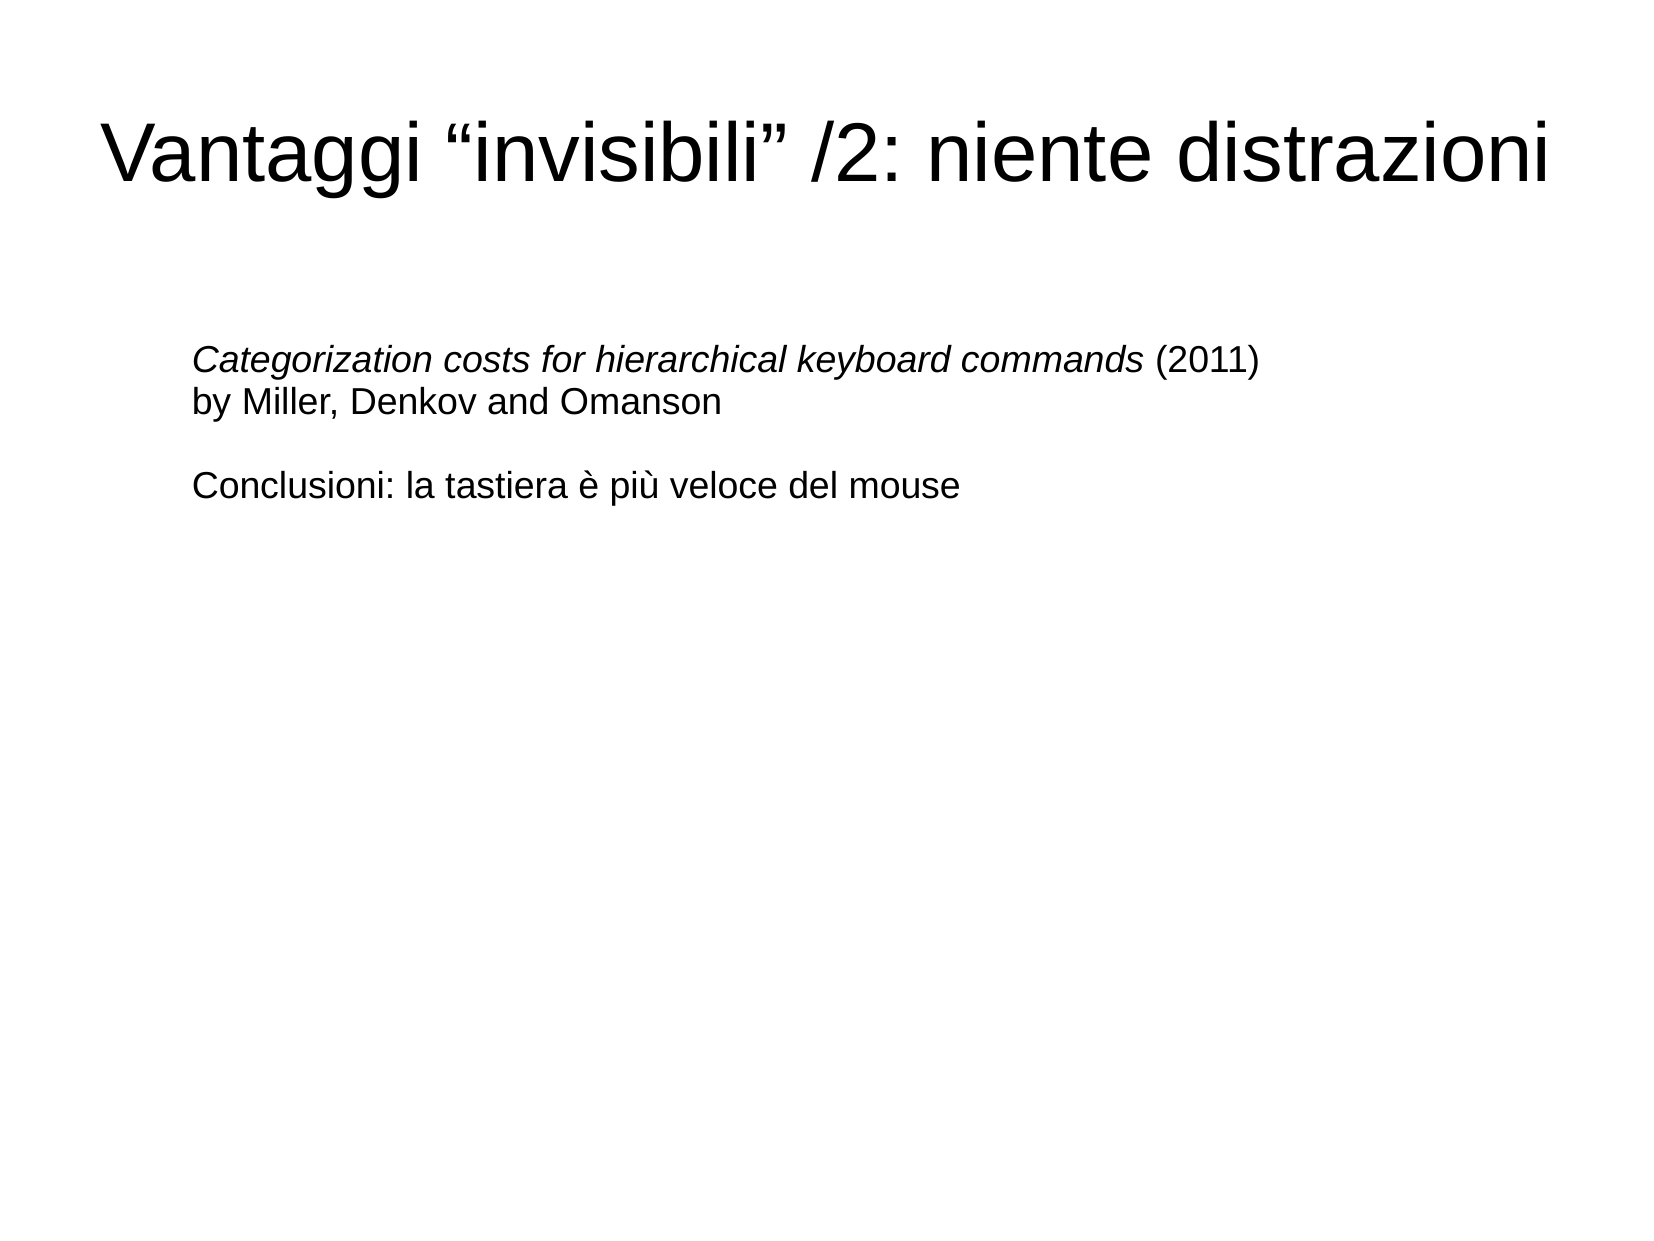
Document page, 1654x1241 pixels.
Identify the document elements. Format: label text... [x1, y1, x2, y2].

title Vantaggi “invisibili” /2: niente distrazioni [82, 49, 1571, 257]
text_box Categorization costs for hierarchical keyboard commands (2011) by Miller, Denkov and Omanson Conclusioni: la tastiera è più veloce del mouse [177, 330, 1430, 514]
